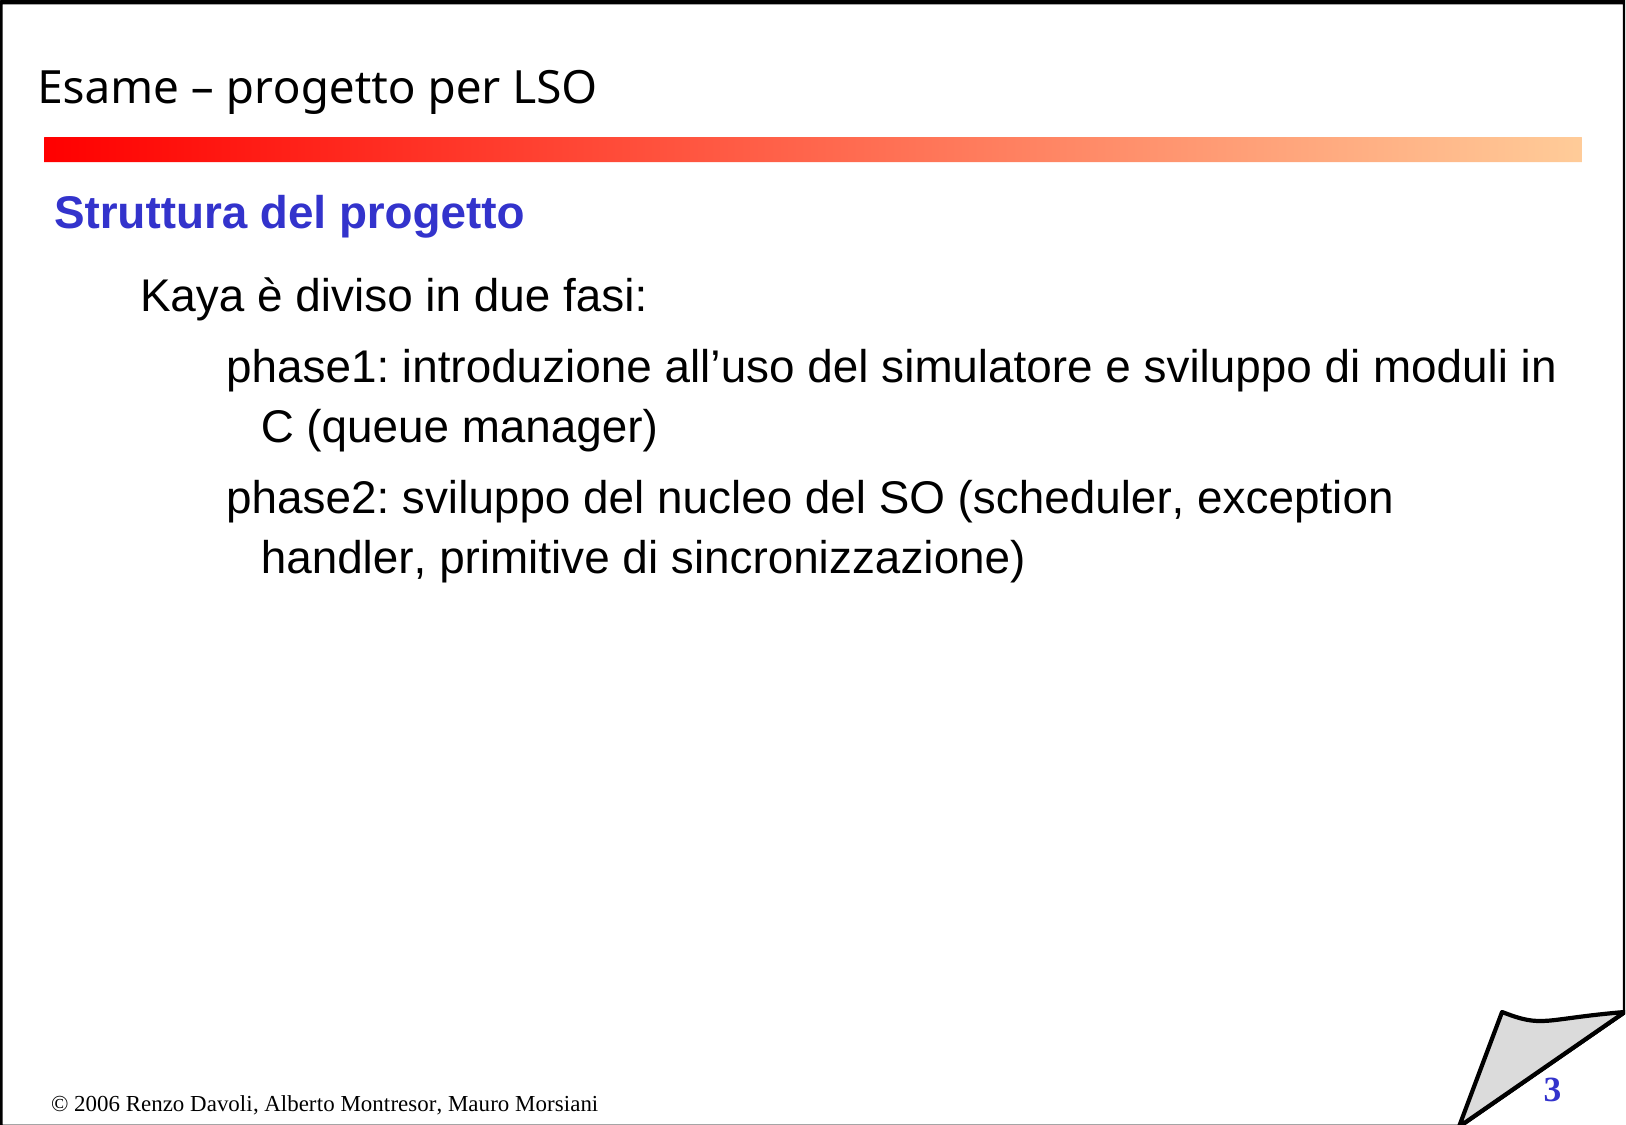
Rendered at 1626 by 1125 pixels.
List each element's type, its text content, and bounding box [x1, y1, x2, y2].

title Esame – progetto per LSO [37, 44, 1588, 131]
list Struttura del progetto Kaya è diviso in due fasi: phase1: introduzione all’uso del simulatore e sviluppo di moduli in C (queue manager) phase2: sviluppo del nucleo del SO (scheduler, exception handler, primitive di sincronizzazione) [54, 187, 1571, 1024]
